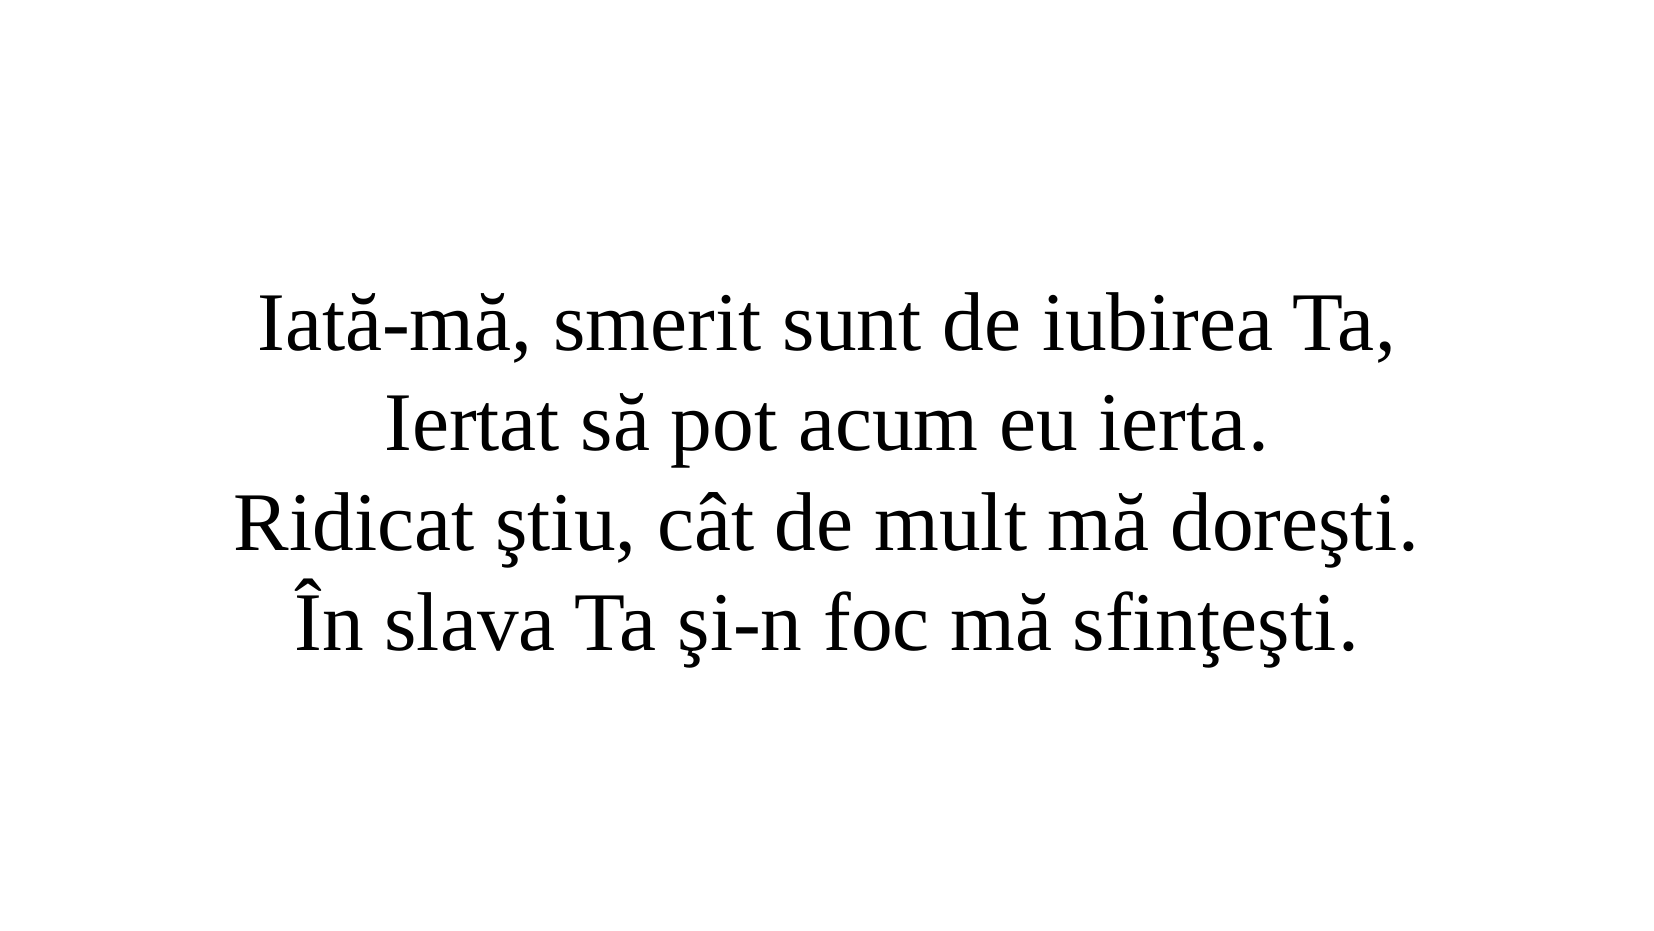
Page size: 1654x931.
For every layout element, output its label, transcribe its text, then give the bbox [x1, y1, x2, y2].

subtitle Iată-mă, smerit sunt de iubirea Ta, Iertat să pot acum eu ierta. Ridicat ştiu, cât de mult mă doreşti. În slava Ta şi-n foc mă sfinţeşti. [0, 259, 1654, 661]
